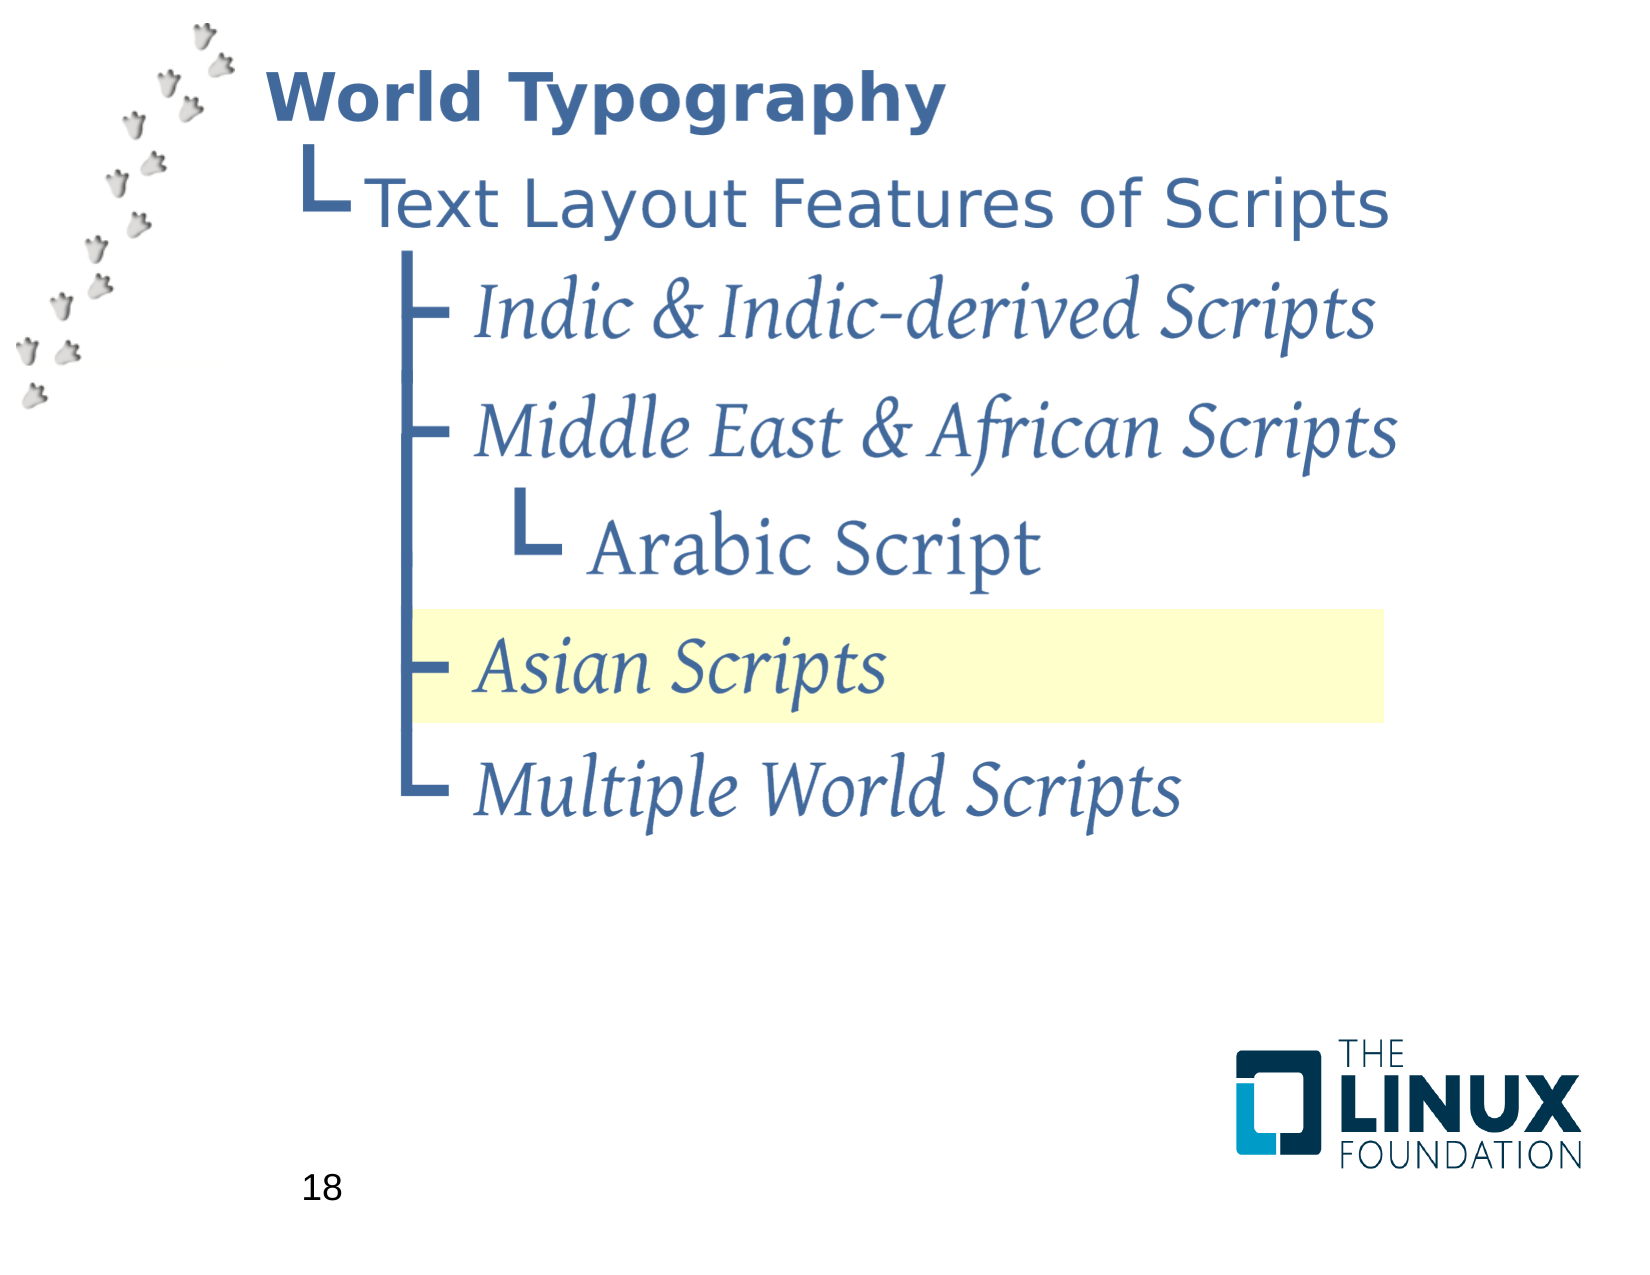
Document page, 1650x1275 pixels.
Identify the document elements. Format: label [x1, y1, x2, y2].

picture [16, 23, 235, 430]
picture [1216, 1012, 1613, 1200]
picture [266, 70, 1398, 836]
